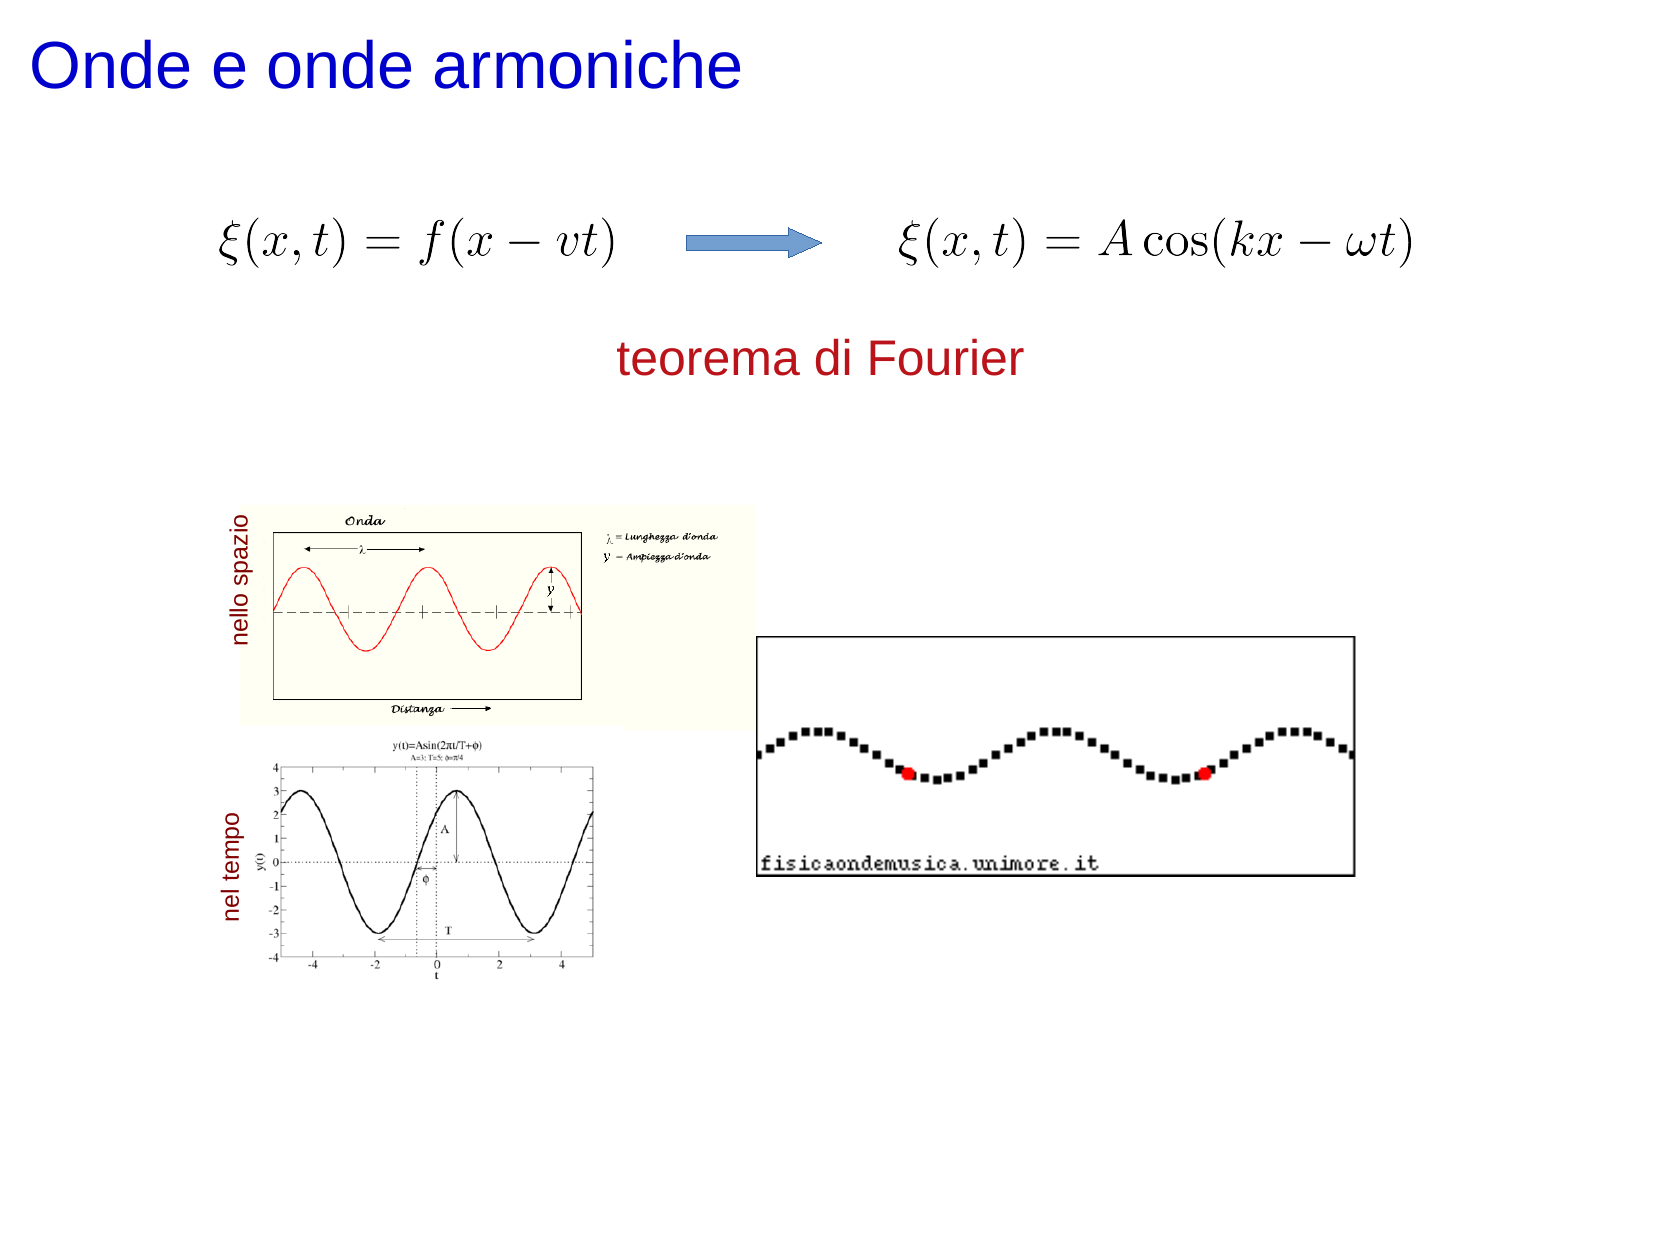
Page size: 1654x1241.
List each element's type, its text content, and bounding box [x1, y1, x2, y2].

picture [219, 217, 614, 268]
picture [756, 636, 1358, 877]
picture [240, 505, 755, 997]
text_box teorema di Fourier [601, 322, 1052, 394]
picture [899, 217, 1413, 268]
text_box Onde e onde armoniche [15, 21, 1636, 111]
text_box nello spazio [217, 499, 261, 662]
text_box [686, 227, 822, 258]
text_box nel tempo [208, 796, 252, 937]
